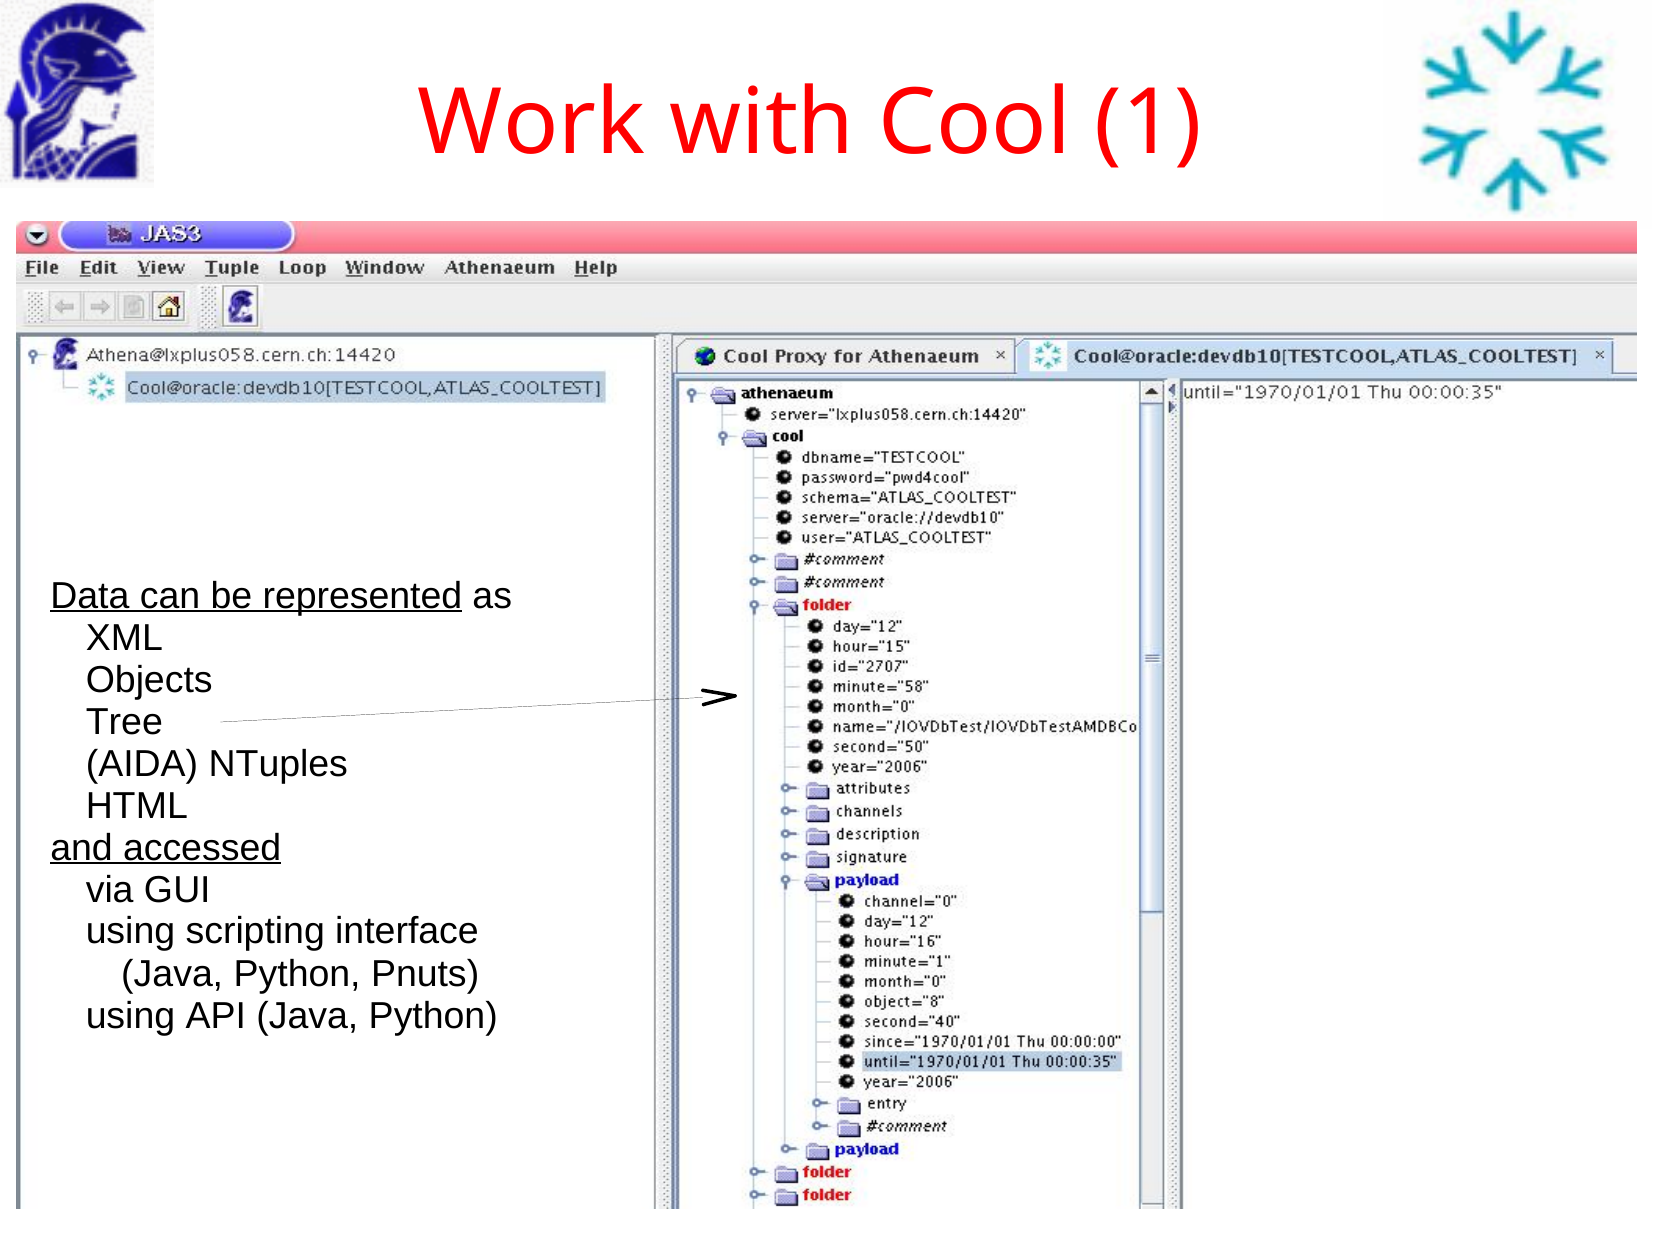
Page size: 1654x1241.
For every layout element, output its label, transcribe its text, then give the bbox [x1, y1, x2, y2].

picture [16, 0, 1652, 1209]
title Work with Cool (1) [66, 37, 1383, 198]
picture [0, 0, 154, 188]
text_box Data can be represented as XML Objects Tree (AIDA) NTuples HTML and accessed via GUI using scripting interface (Java, Python, Pnuts) using API (Java, Python) [35, 566, 631, 1044]
